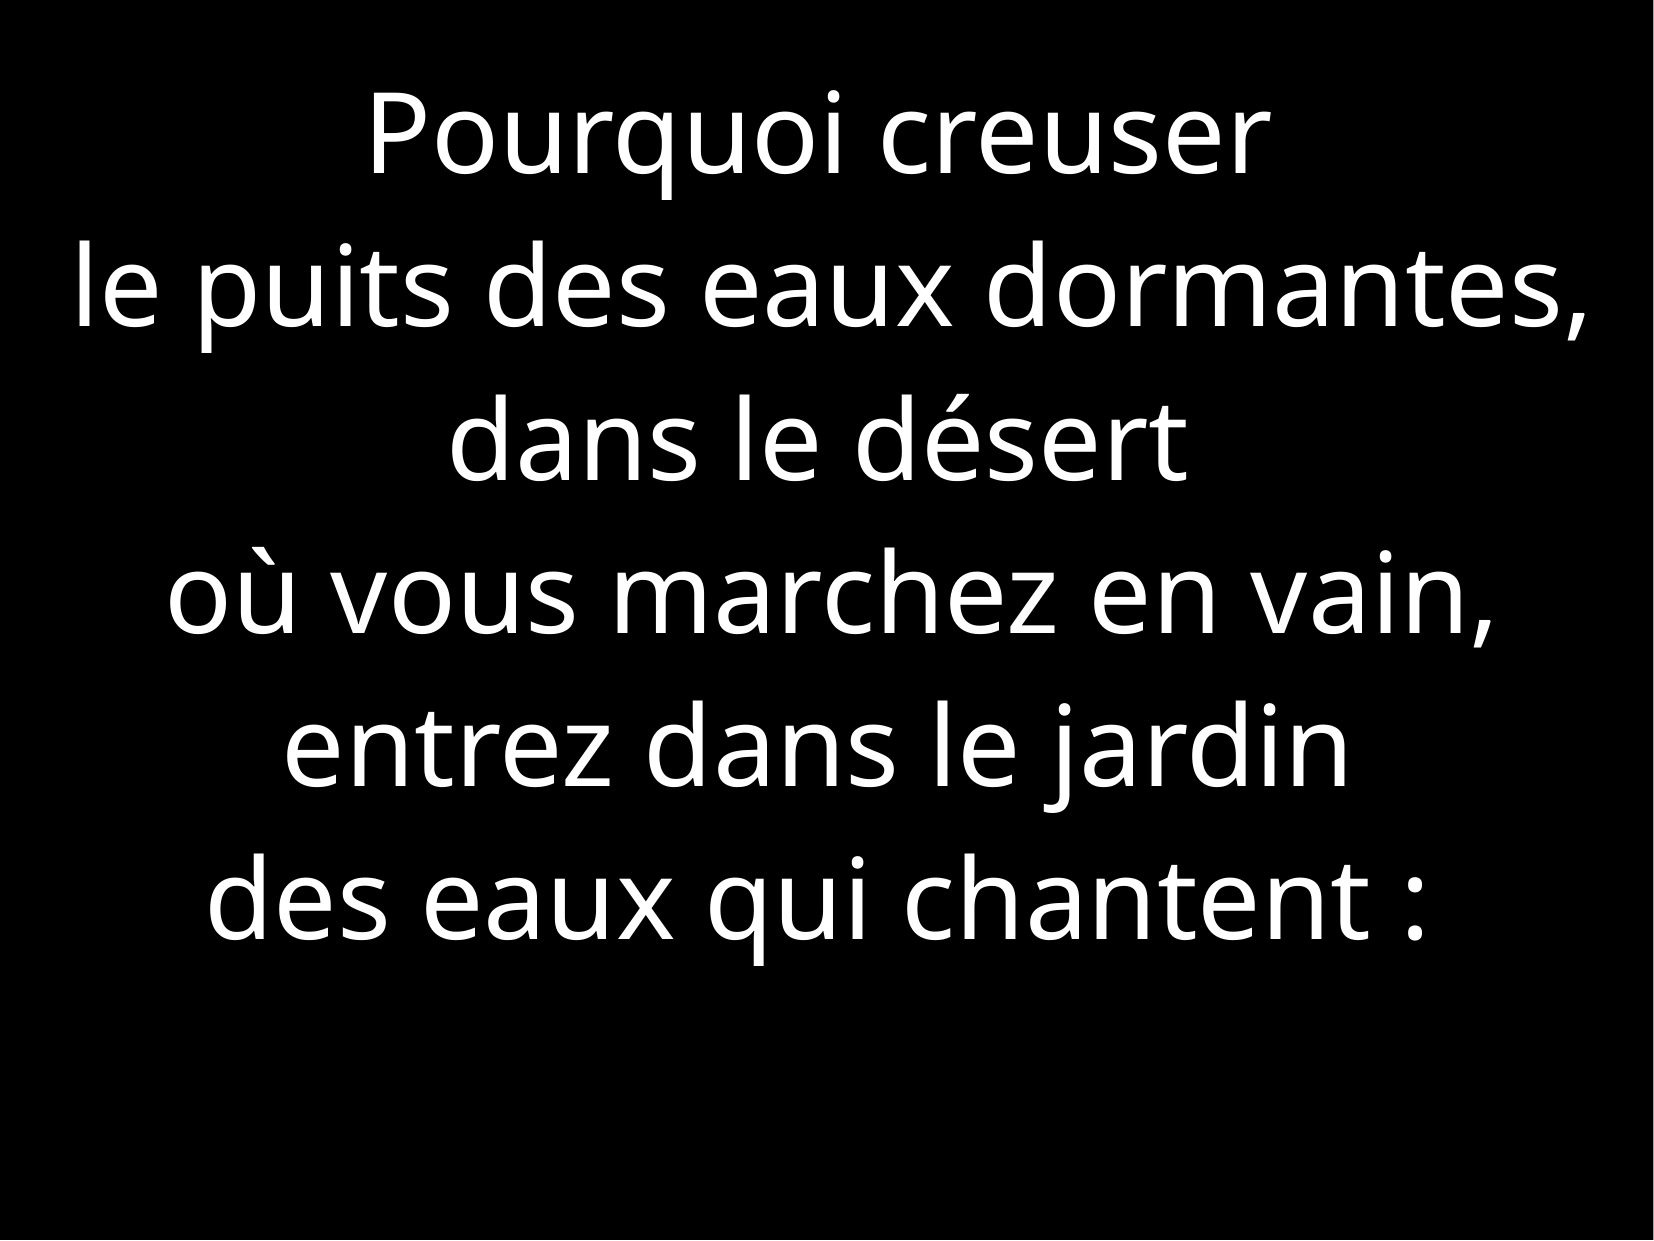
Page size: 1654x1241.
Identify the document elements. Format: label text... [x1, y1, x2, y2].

subtitle Pourquoi creuser le puits des eaux dormantes, dans le désert où vous marchez en vain, entrez dans le jardin des eaux qui chantent : [59, 0, 1607, 1217]
